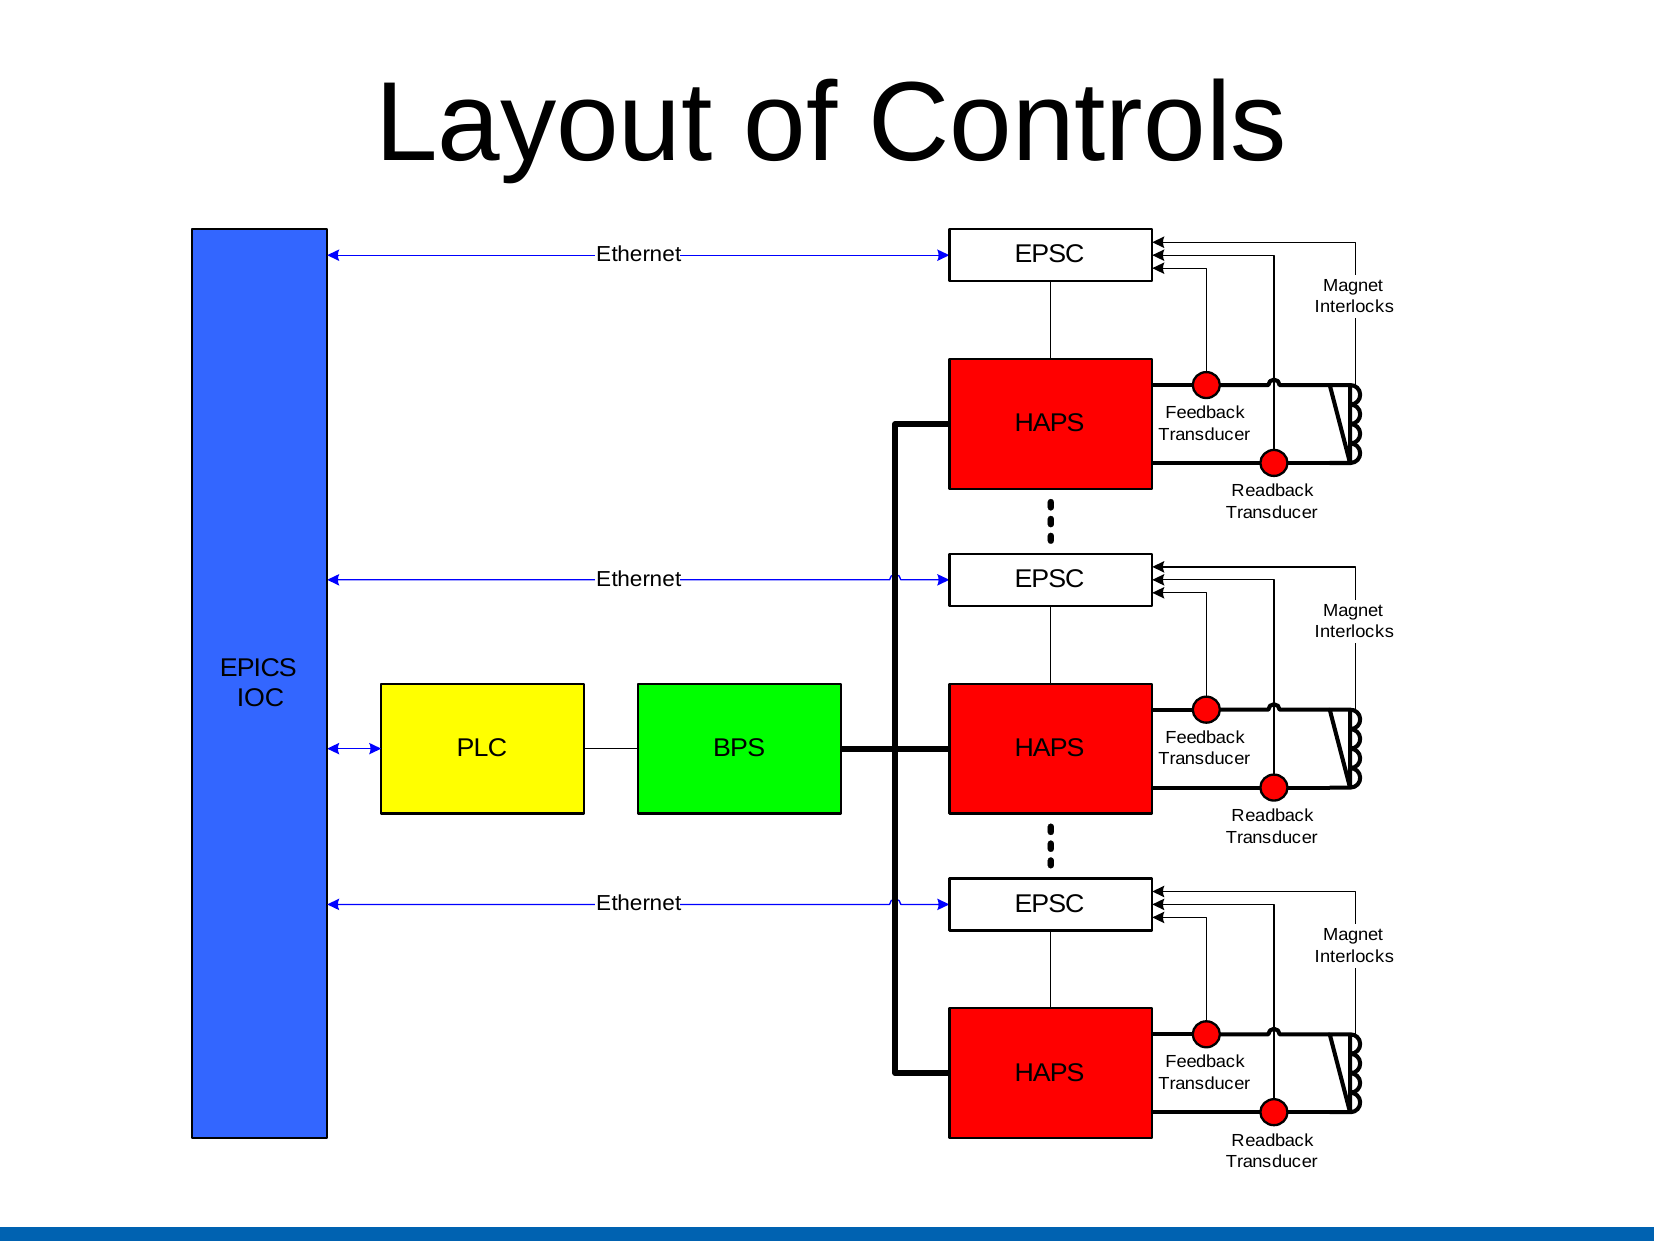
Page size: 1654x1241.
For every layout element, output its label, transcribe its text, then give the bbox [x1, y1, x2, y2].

chart [187, 225, 1409, 1182]
title Layout of Controls [125, 17, 1538, 226]
